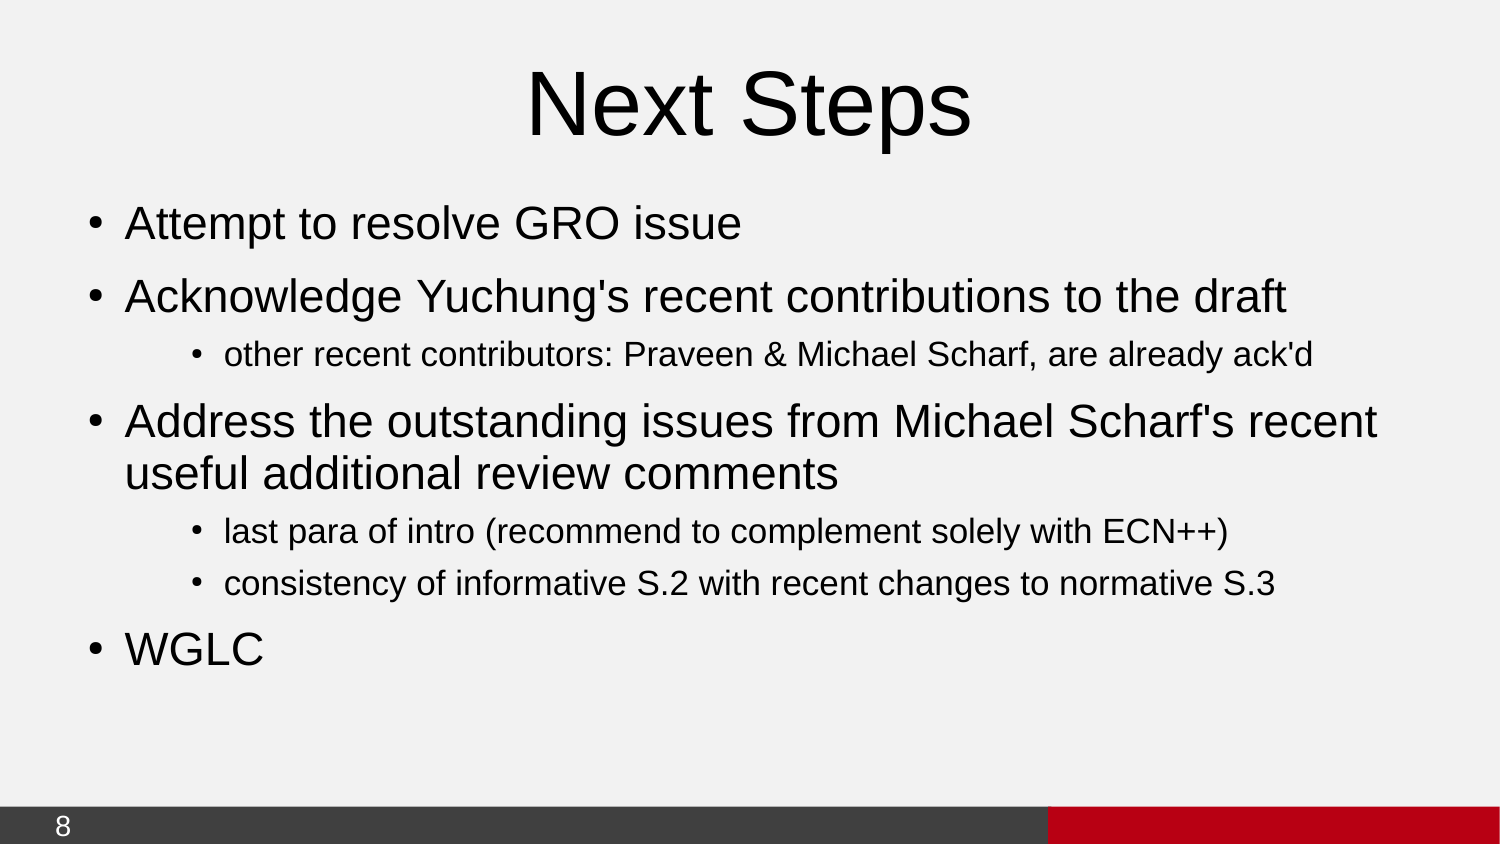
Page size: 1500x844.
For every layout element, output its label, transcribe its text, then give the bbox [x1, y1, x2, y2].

title Next Steps [75, 33, 1425, 175]
list Attempt to resolve GRO issue Acknowledge Yuchung's recent contributions to the draft other recent contributors: Praveen & Michael Scharf, are already ack'd Address the outstanding issues from Michael Scharf's recent useful additional review comments last para of intro (recommend to complement solely with ECN++) consistency of informative S.2 with recent changes to normative S.3 WGLC [75, 197, 1425, 687]
